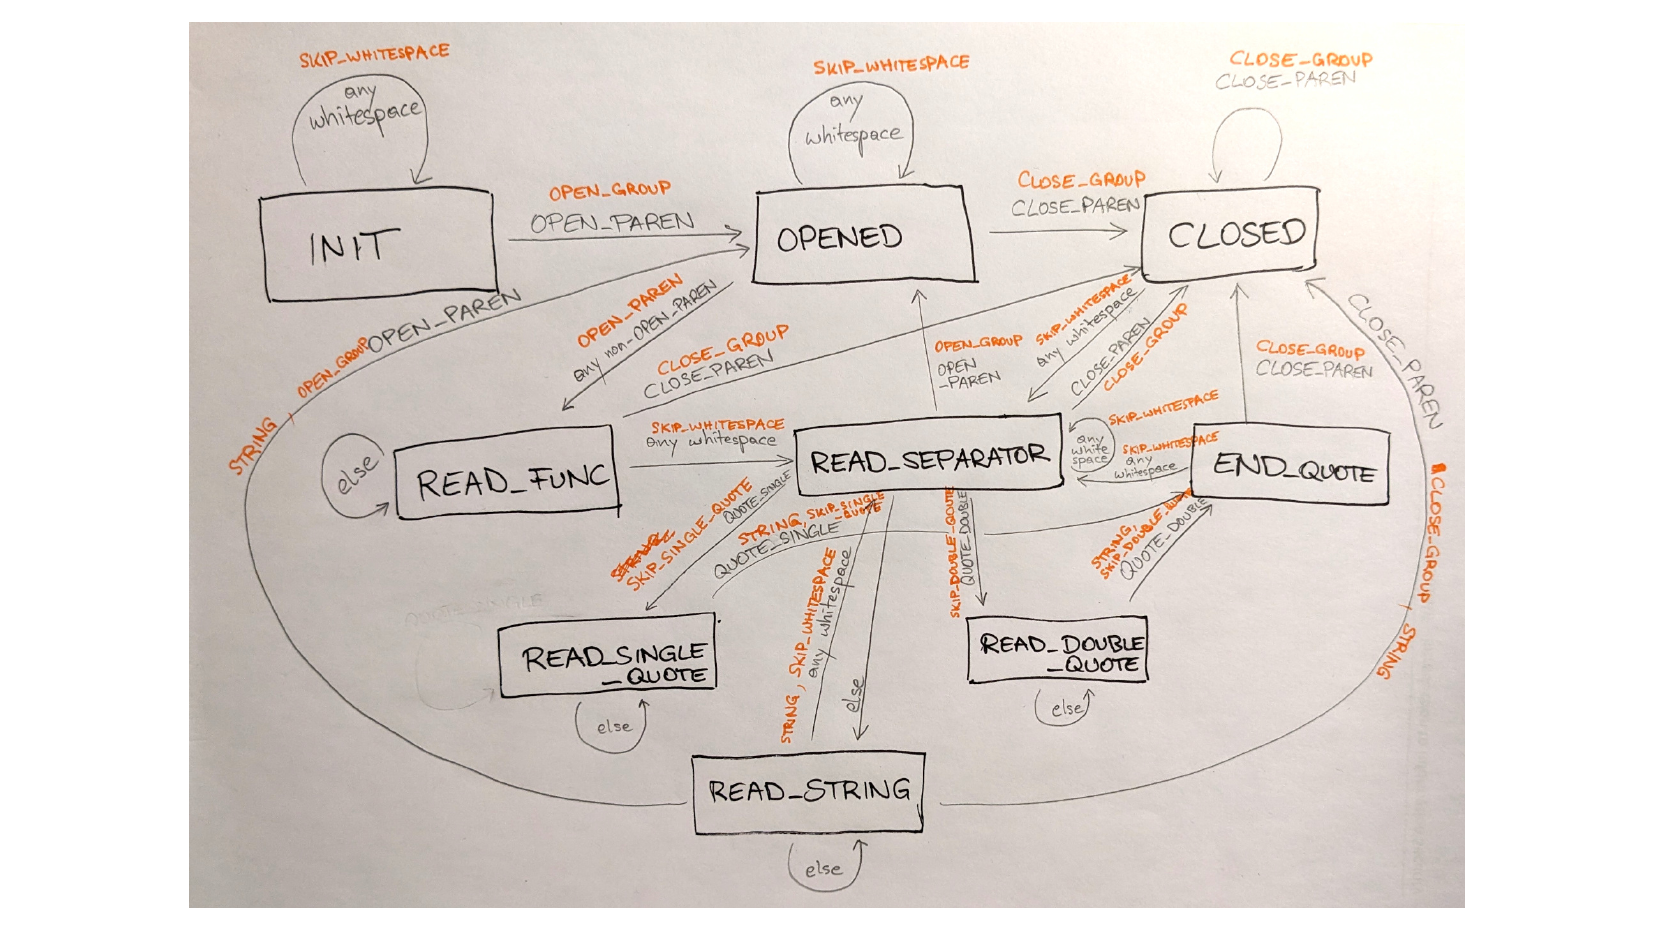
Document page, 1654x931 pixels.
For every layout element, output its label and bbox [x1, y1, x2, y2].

picture [189, 22, 1465, 908]
